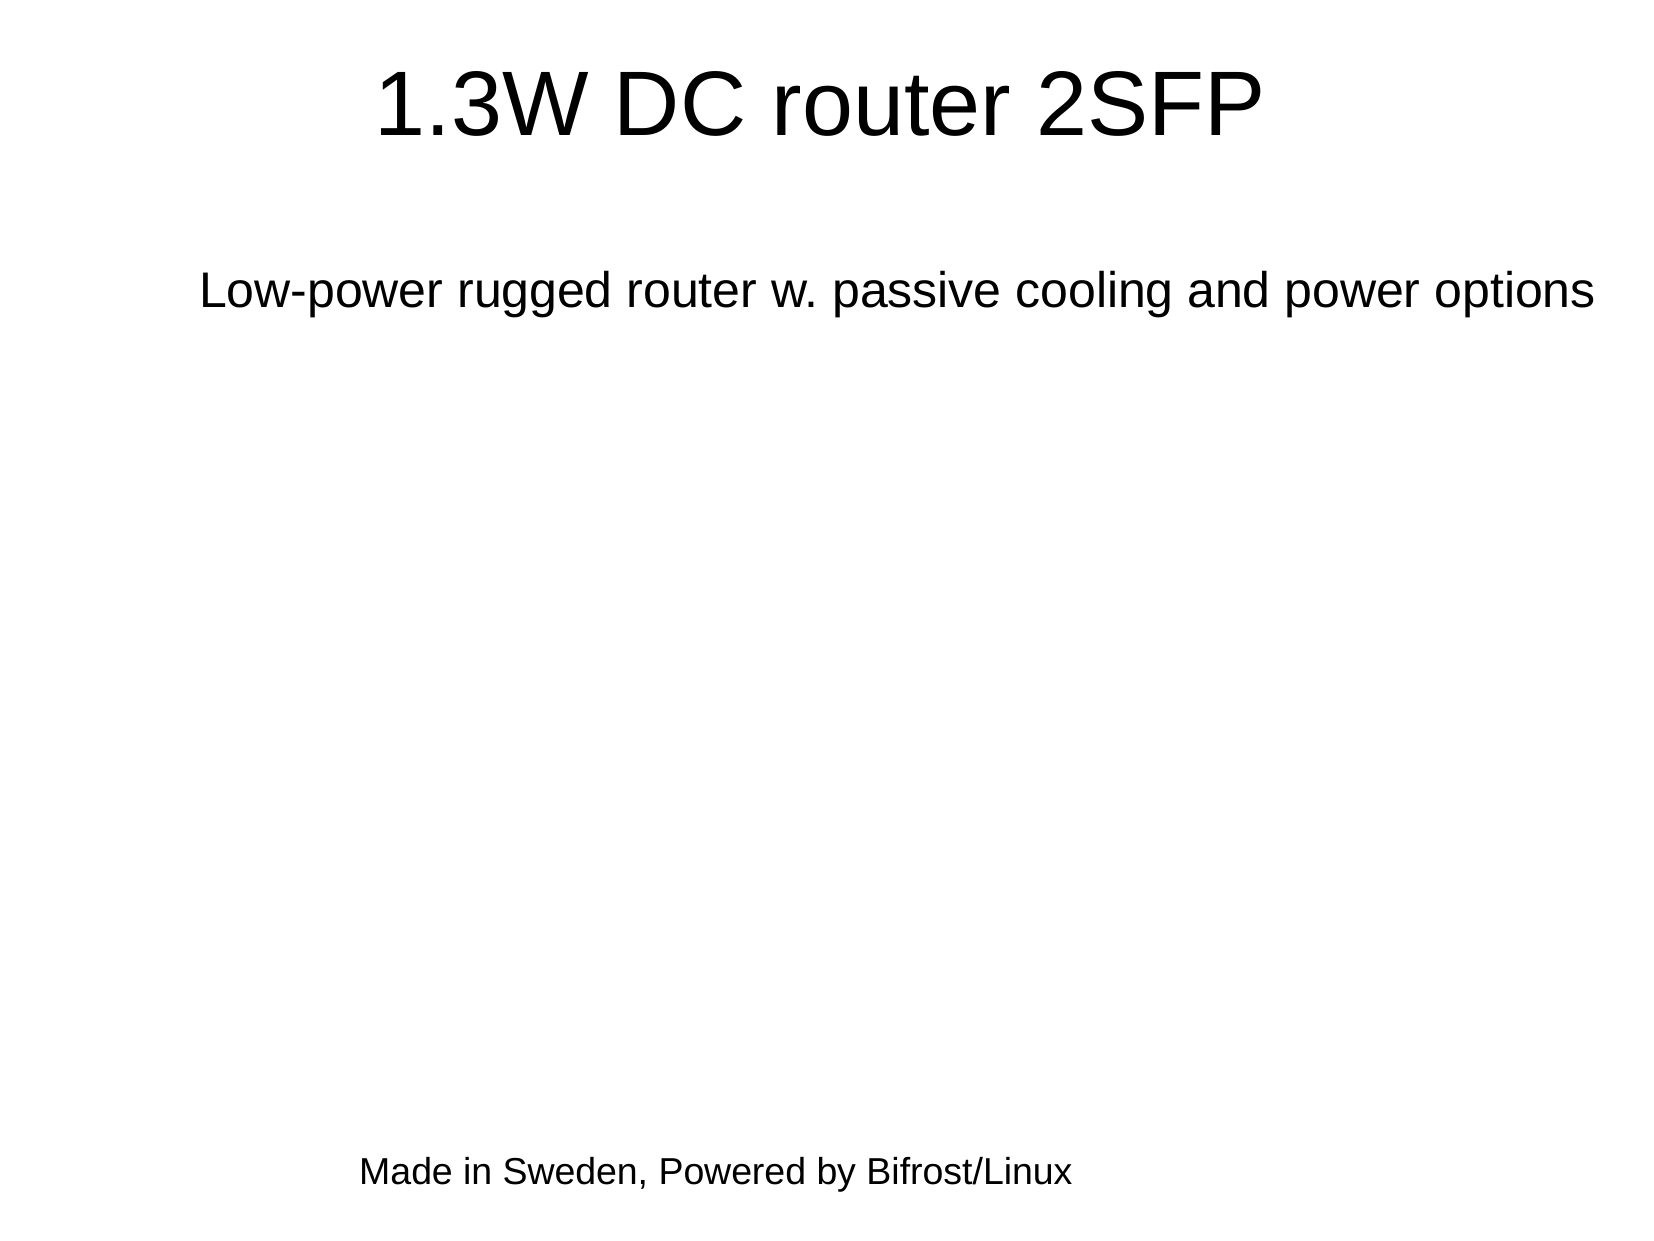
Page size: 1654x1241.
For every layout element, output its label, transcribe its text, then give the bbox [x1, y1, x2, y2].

text_box Low-power rugged router w. passive cooling and power options [184, 255, 1615, 326]
text_box Made in Sweden, Powered by Bifrost/Linux [344, 1143, 1088, 1201]
title 1.3W DC router 2SFP [76, 0, 1565, 208]
